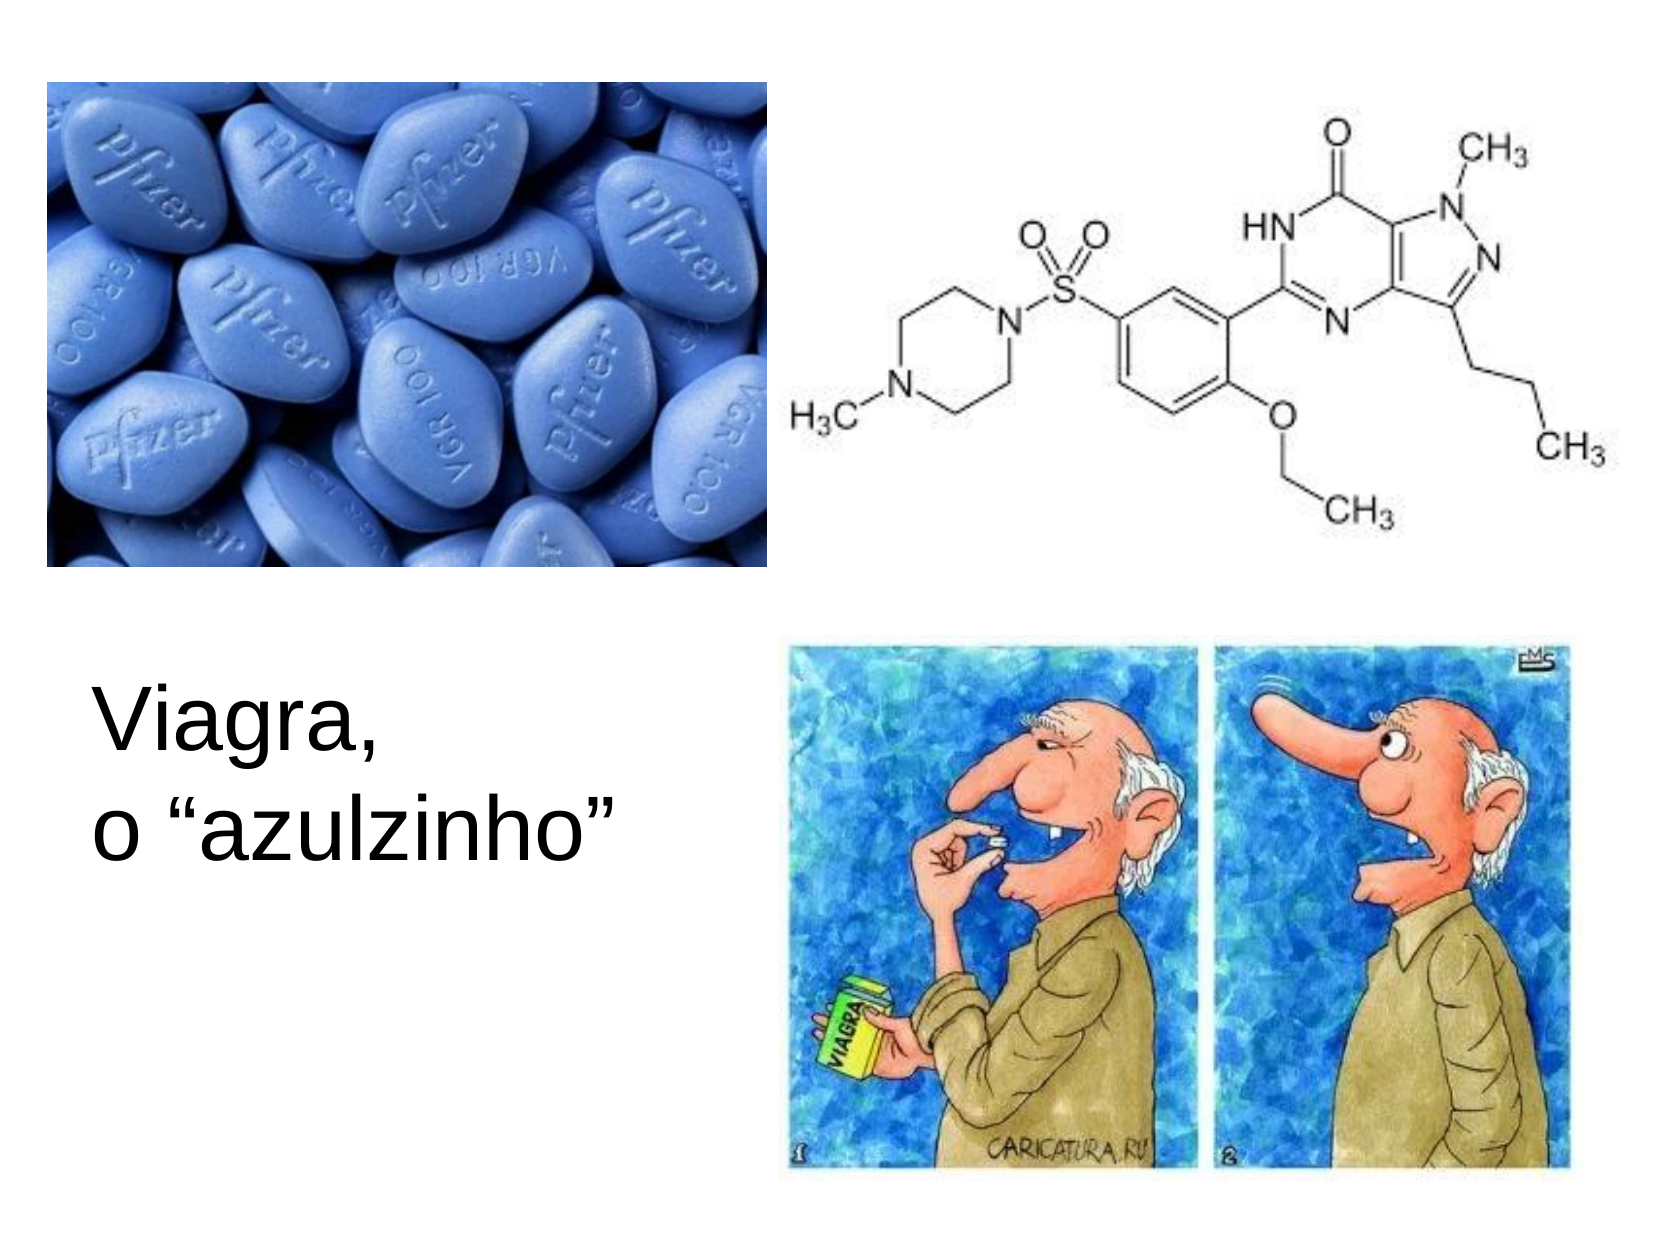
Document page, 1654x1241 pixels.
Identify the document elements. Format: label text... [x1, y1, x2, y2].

title Viagra, o “azulzinho” [76, 651, 727, 887]
picture [47, 82, 767, 567]
picture [779, 106, 1619, 544]
picture [779, 635, 1583, 1182]
